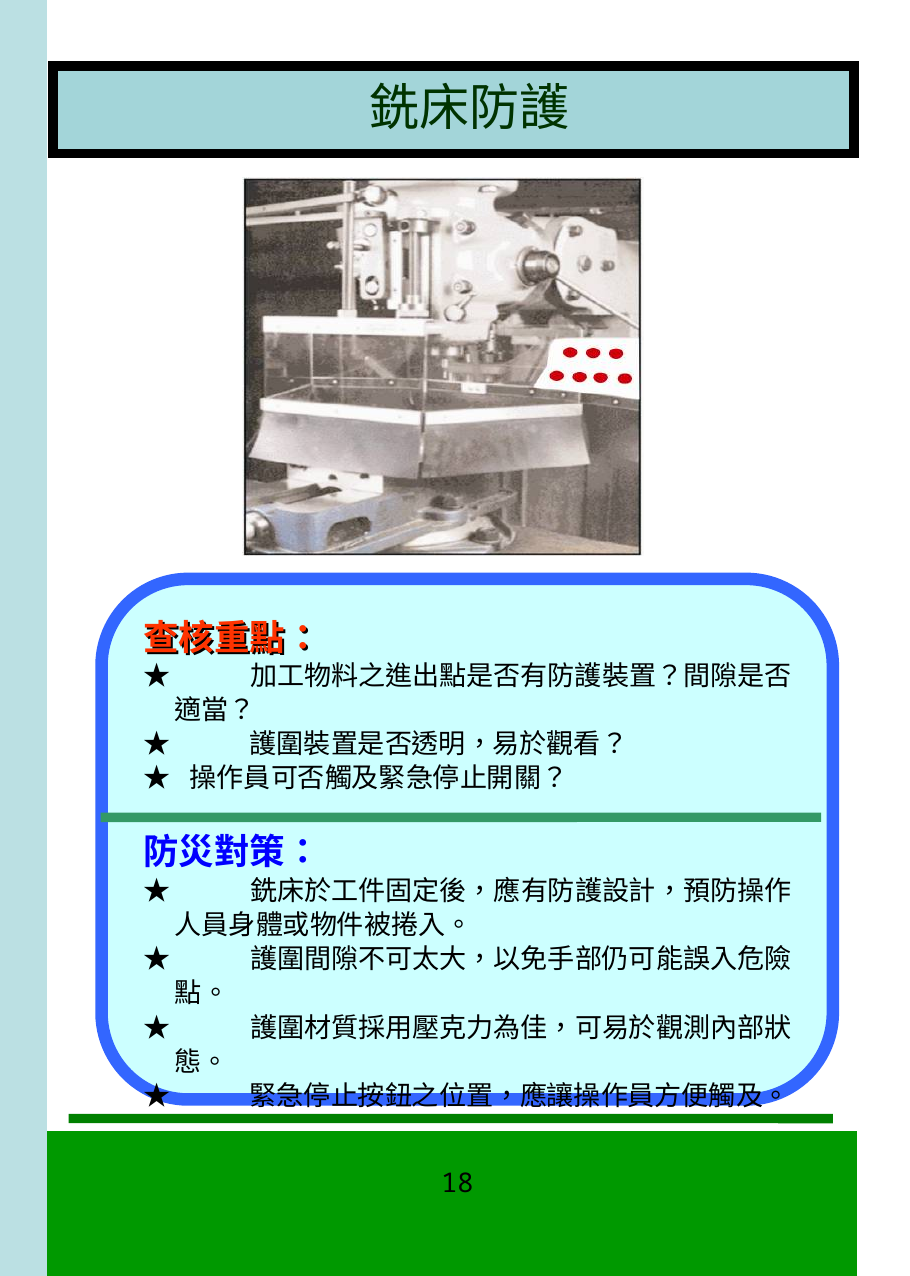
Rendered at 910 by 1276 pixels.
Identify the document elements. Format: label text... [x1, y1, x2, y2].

picture [242, 177, 644, 556]
text_box 查核重點： ★ 加工物料之進出點是否有防護裝置？間隙是否適當？ ★ 護圍裝置是否透明，易於觀看？ ★ 操作員可否觸及緊急停止開關？ 防災對策： ★ 銑床於工件固定後，應有防護設計，預防操作人員身體或物件被捲入。 ★ 護圍間隙不可太大，以免手部仍可能誤入危險點。 ★ 護圍材質採用壓克力為佳，可易於觀測內部狀態。 ★ 緊急停止按鈕之位置，應讓操作員方便觸及。 [101, 578, 833, 1100]
text_box 銑床防護 [354, 68, 586, 144]
text_box 18 [422, 1157, 493, 1207]
text_box [0, 0, 47, 1276]
